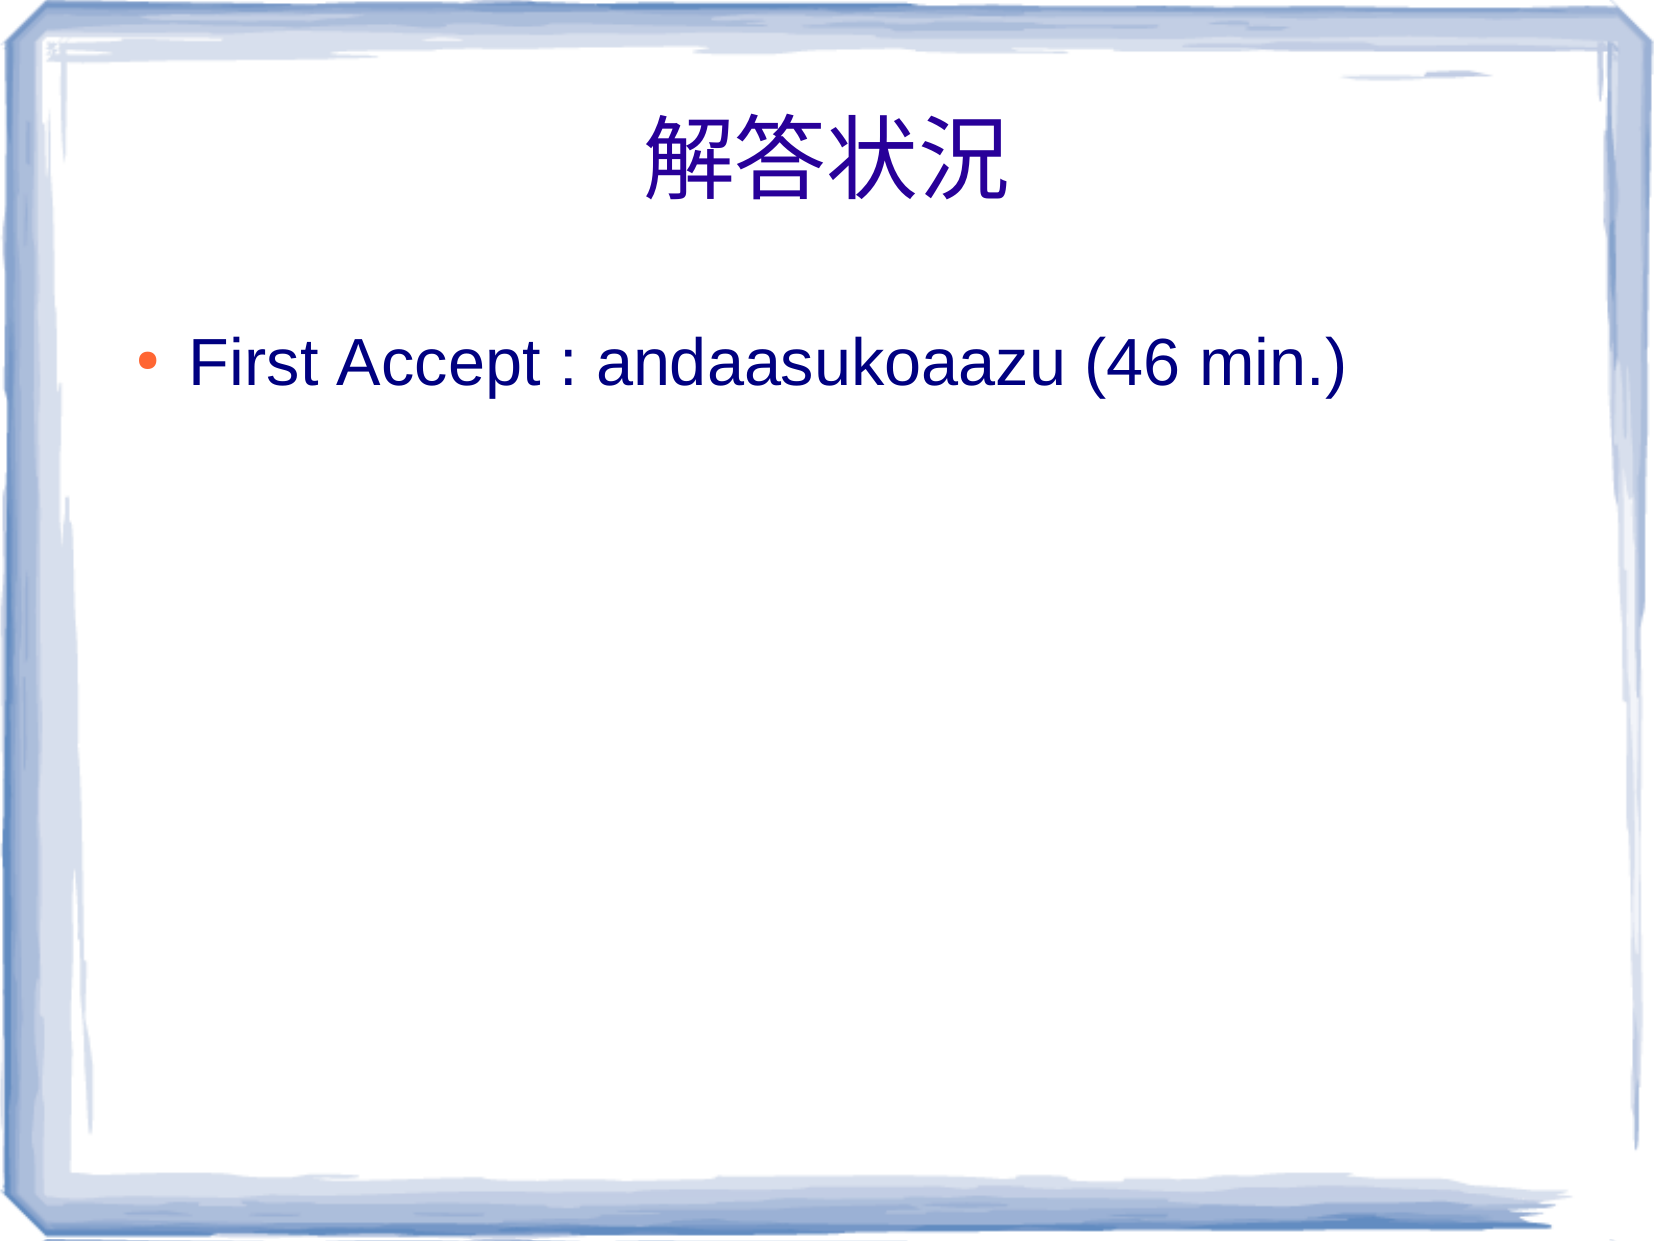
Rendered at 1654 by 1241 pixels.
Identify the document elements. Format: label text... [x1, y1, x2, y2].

list First Accept : andaasukoaazu (46 min.) [118, 324, 1571, 1144]
title 解答状況 [82, 49, 1571, 257]
picture [0, 0, 1654, 1241]
